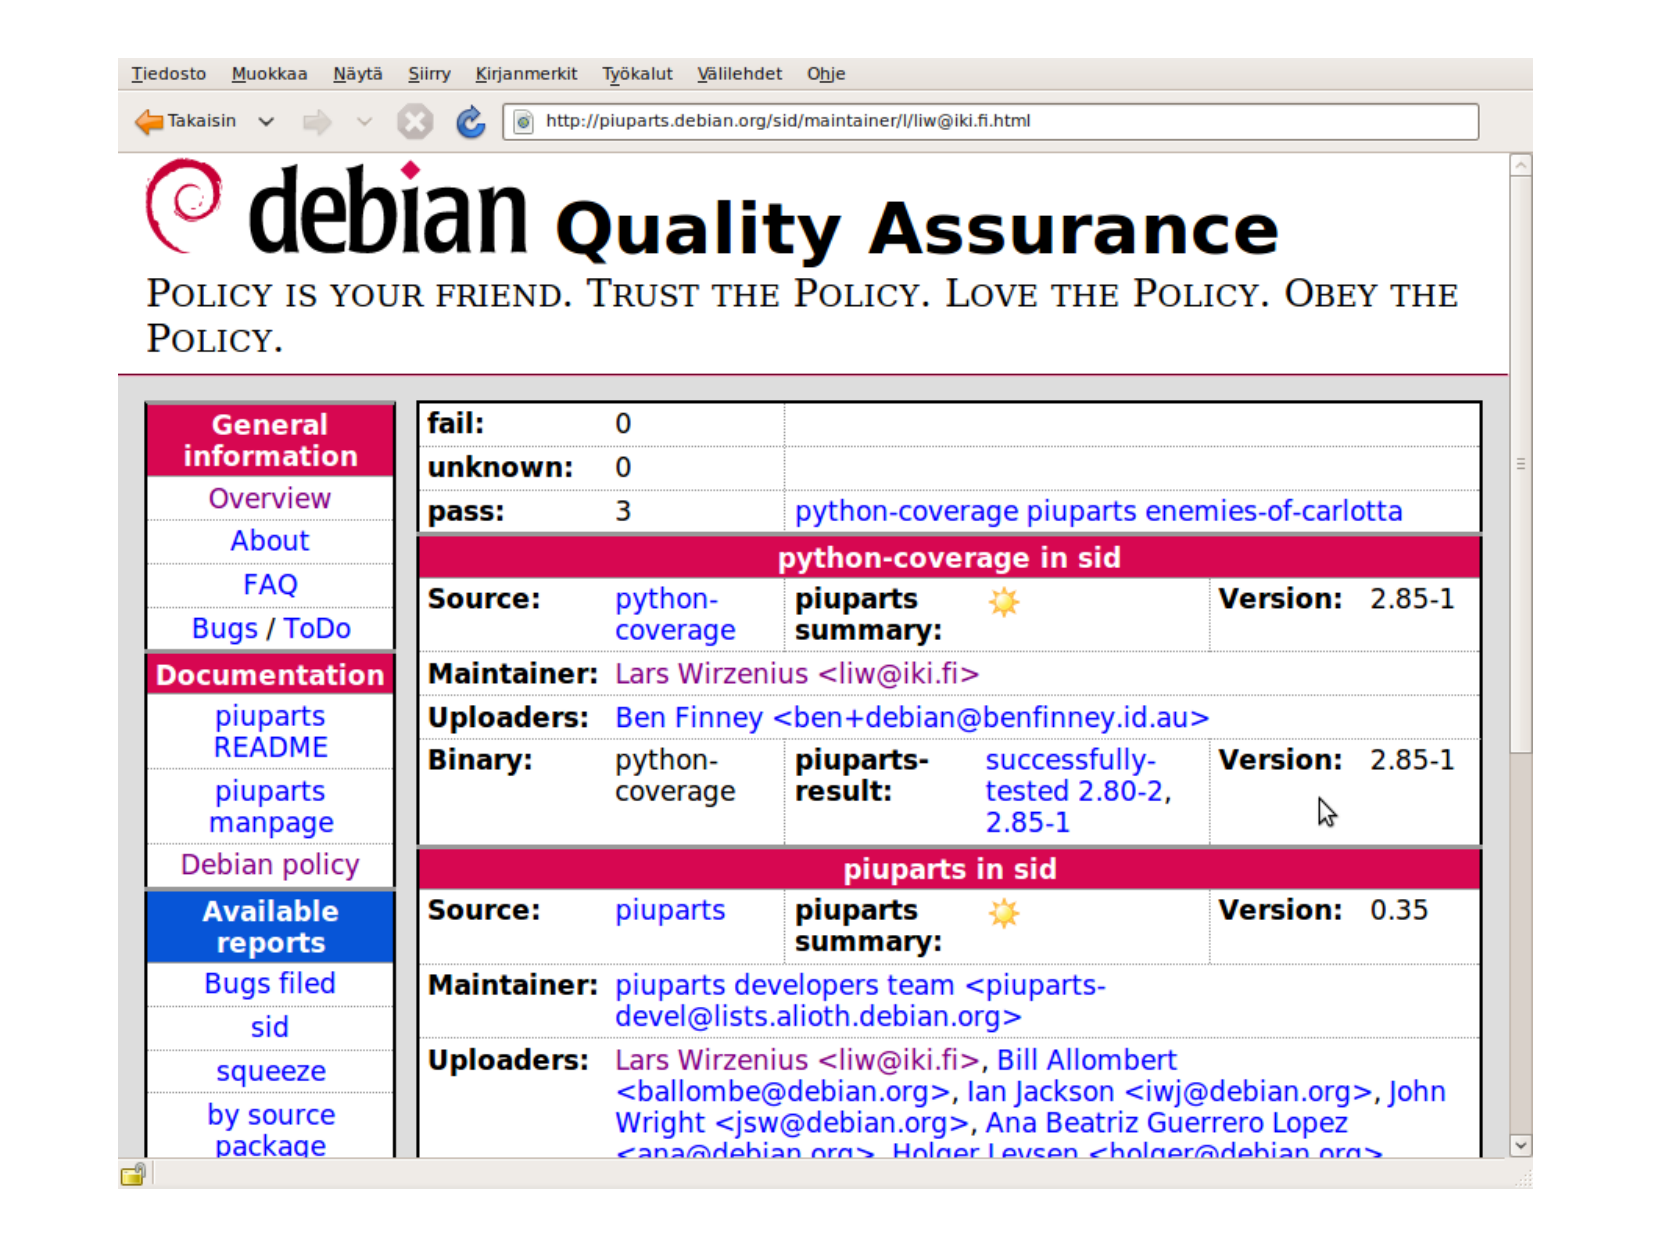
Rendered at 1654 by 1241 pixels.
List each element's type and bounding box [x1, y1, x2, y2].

picture [118, 58, 1533, 1189]
